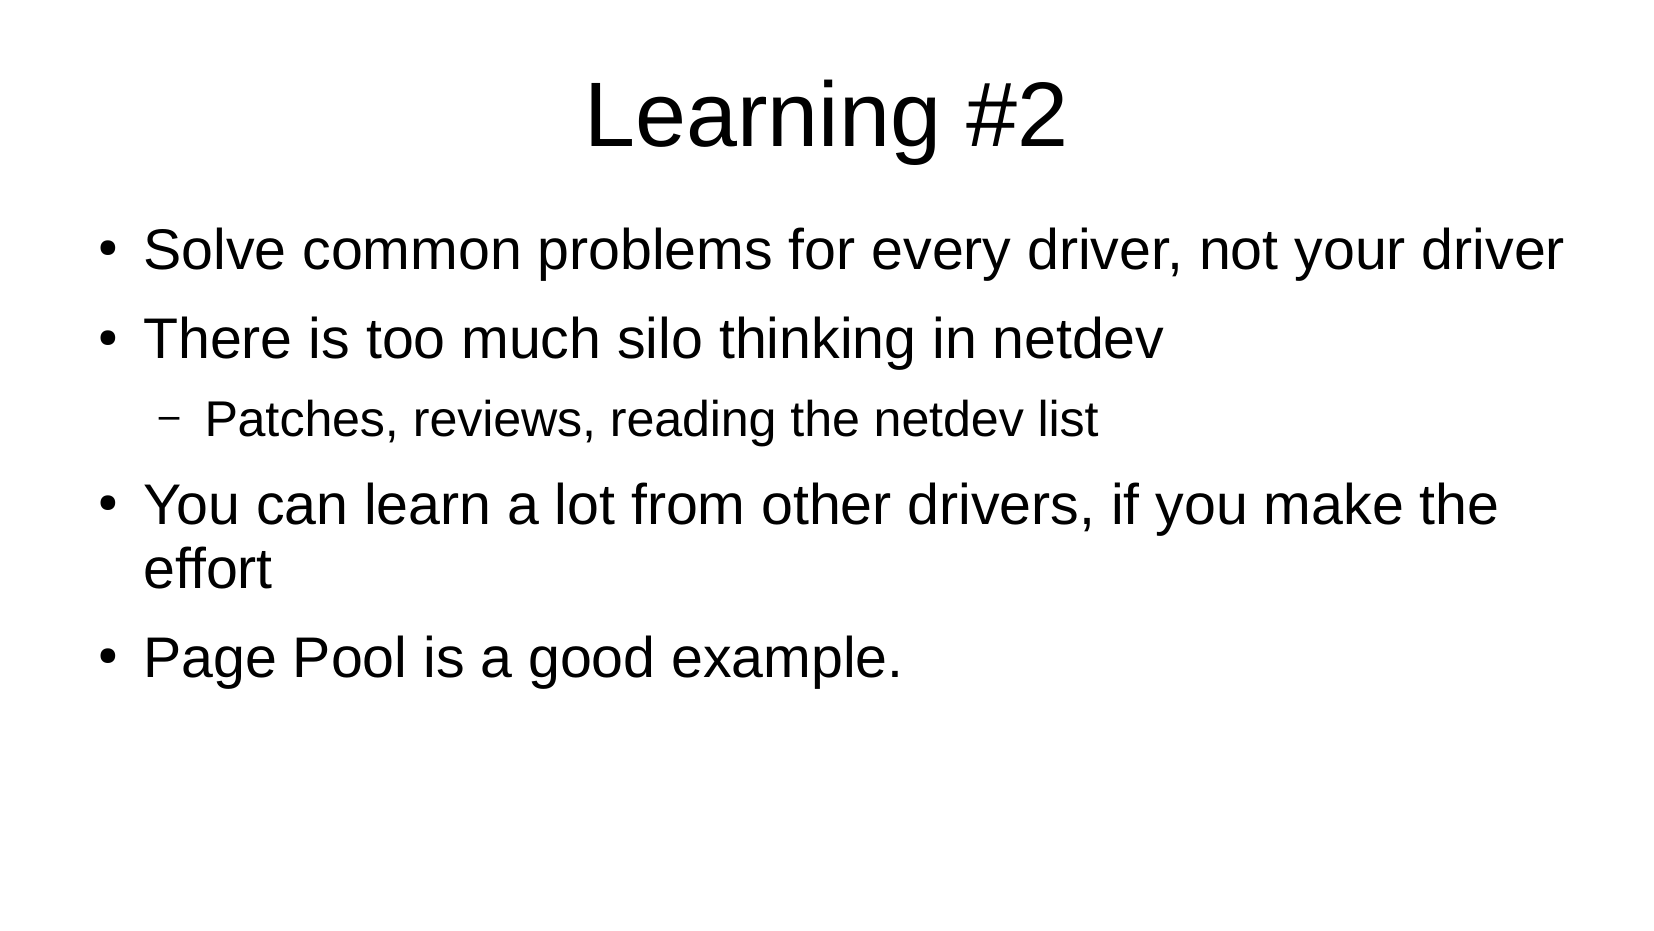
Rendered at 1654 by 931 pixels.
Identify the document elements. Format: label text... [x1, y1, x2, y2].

list Solve common problems for every driver, not your driver There is too much silo thinking in netdev Patches, reviews, reading the netdev list You can learn a lot from other drivers, if you make the effort Page Pool is a good example. [82, 217, 1571, 758]
title Learning #2 [82, 37, 1571, 193]
